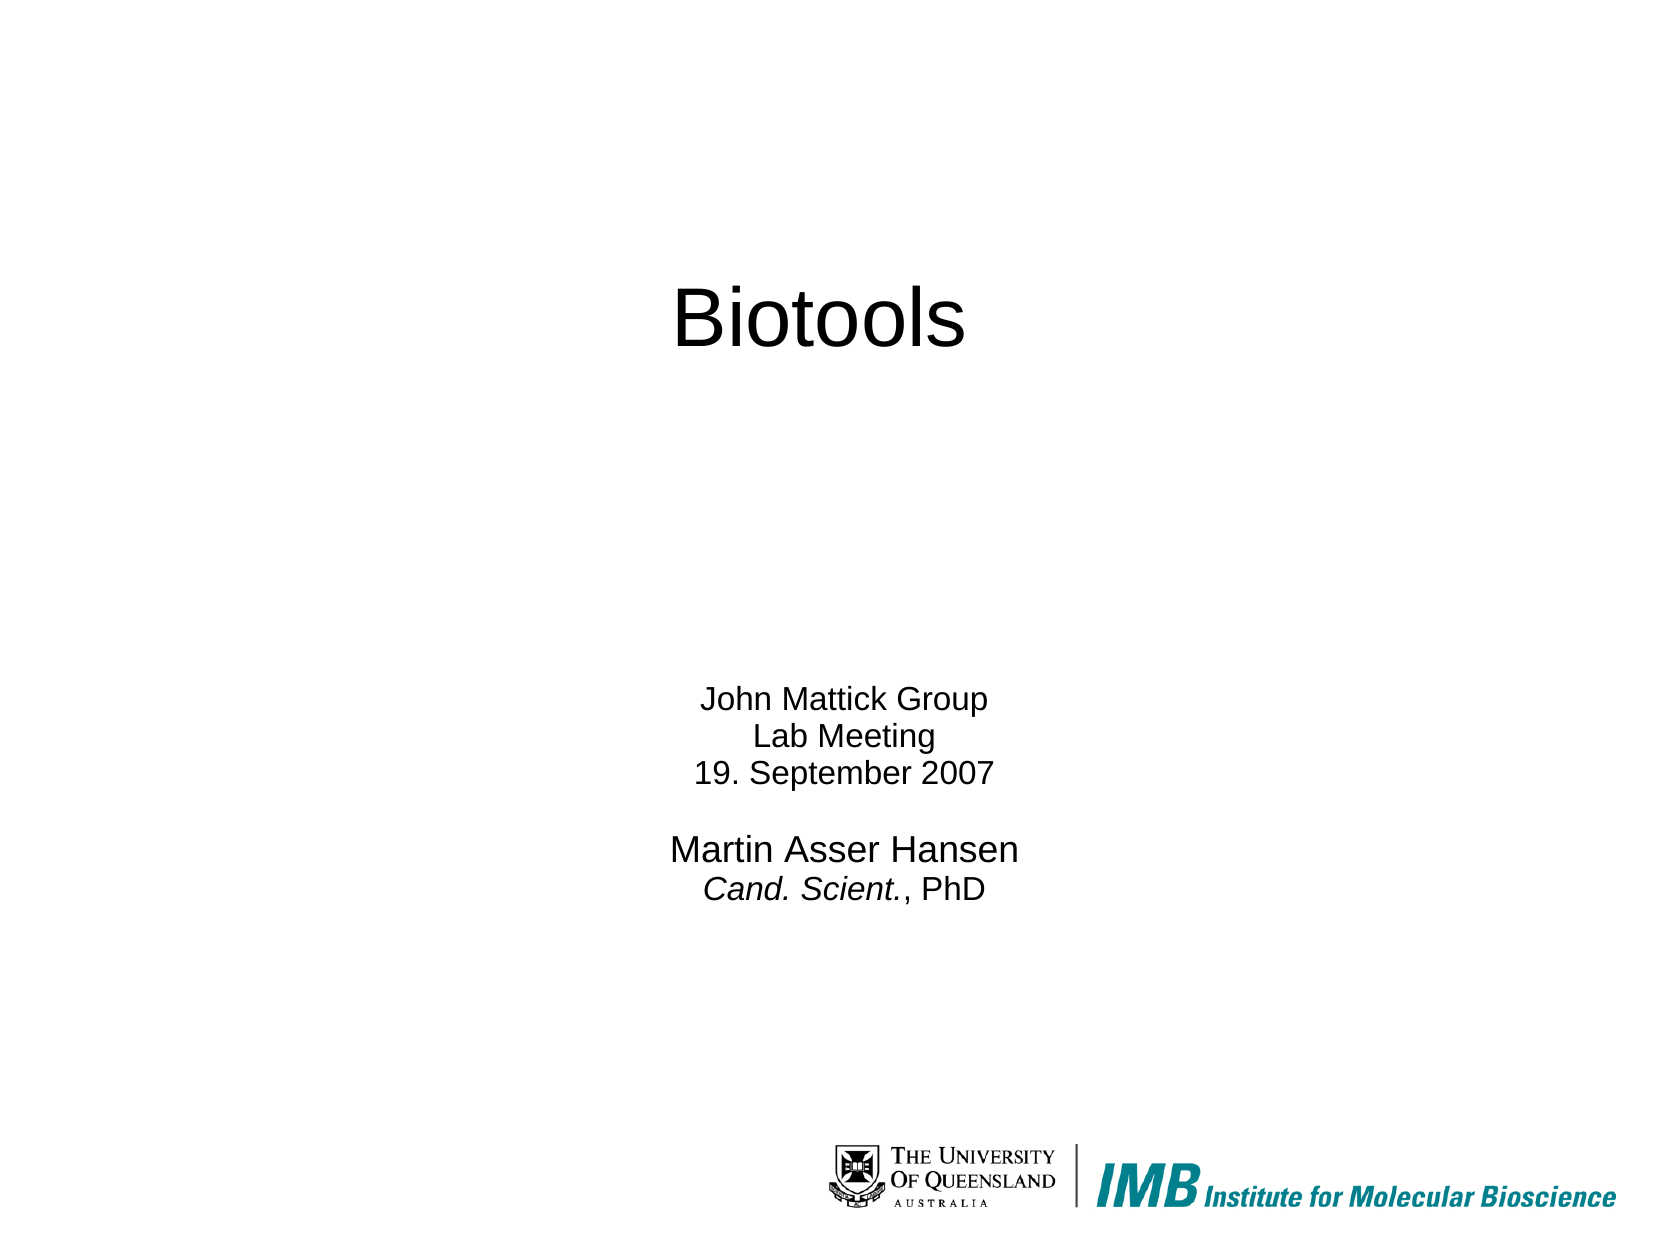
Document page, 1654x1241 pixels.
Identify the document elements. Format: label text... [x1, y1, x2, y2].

subtitle John Mattick Group Lab Meeting 19. September 2007 Martin Asser Hansen Cand. Scient., PhD [82, 387, 1571, 1241]
picture [1571, 1142, 1618, 1211]
title Biotools [671, 206, 982, 387]
